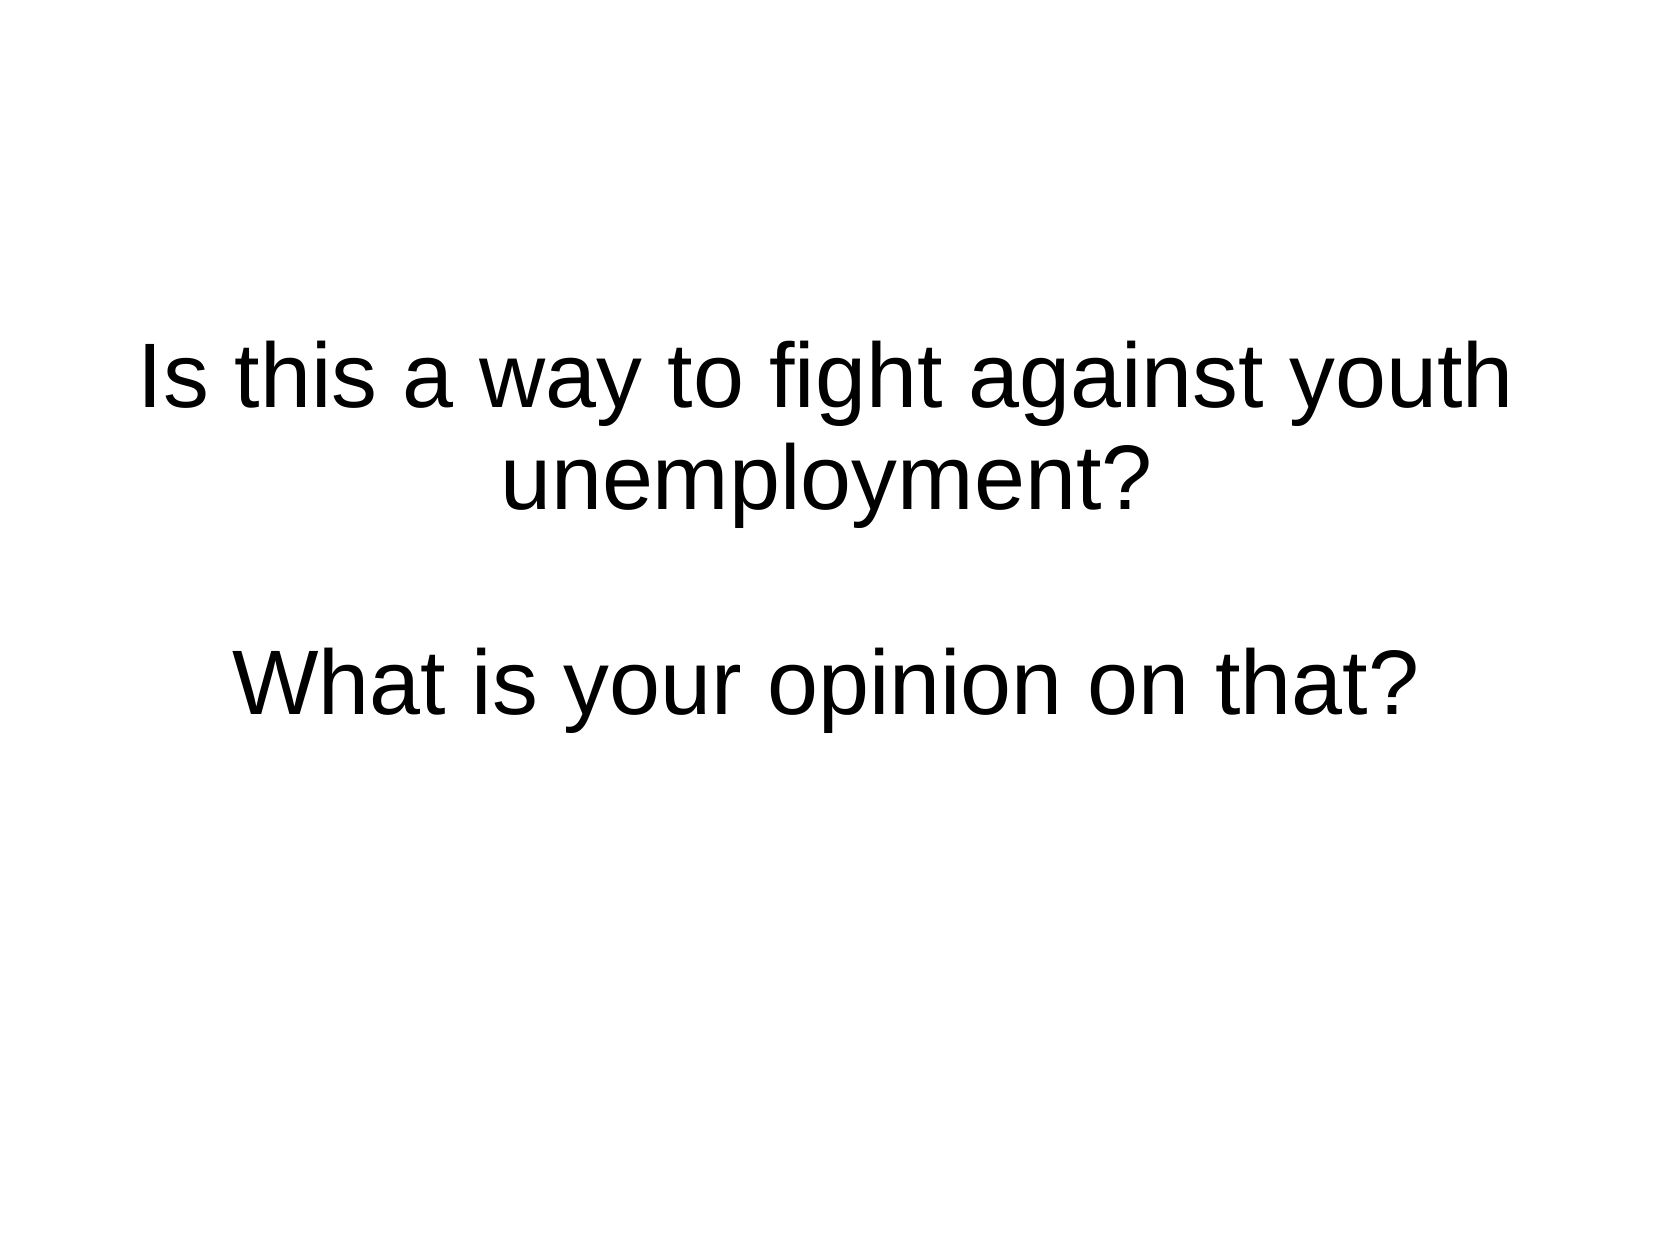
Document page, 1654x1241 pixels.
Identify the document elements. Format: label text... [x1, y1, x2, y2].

subtitle Is this a way to fight against youth unemployment? What is your opinion on that? [82, 49, 1571, 1010]
